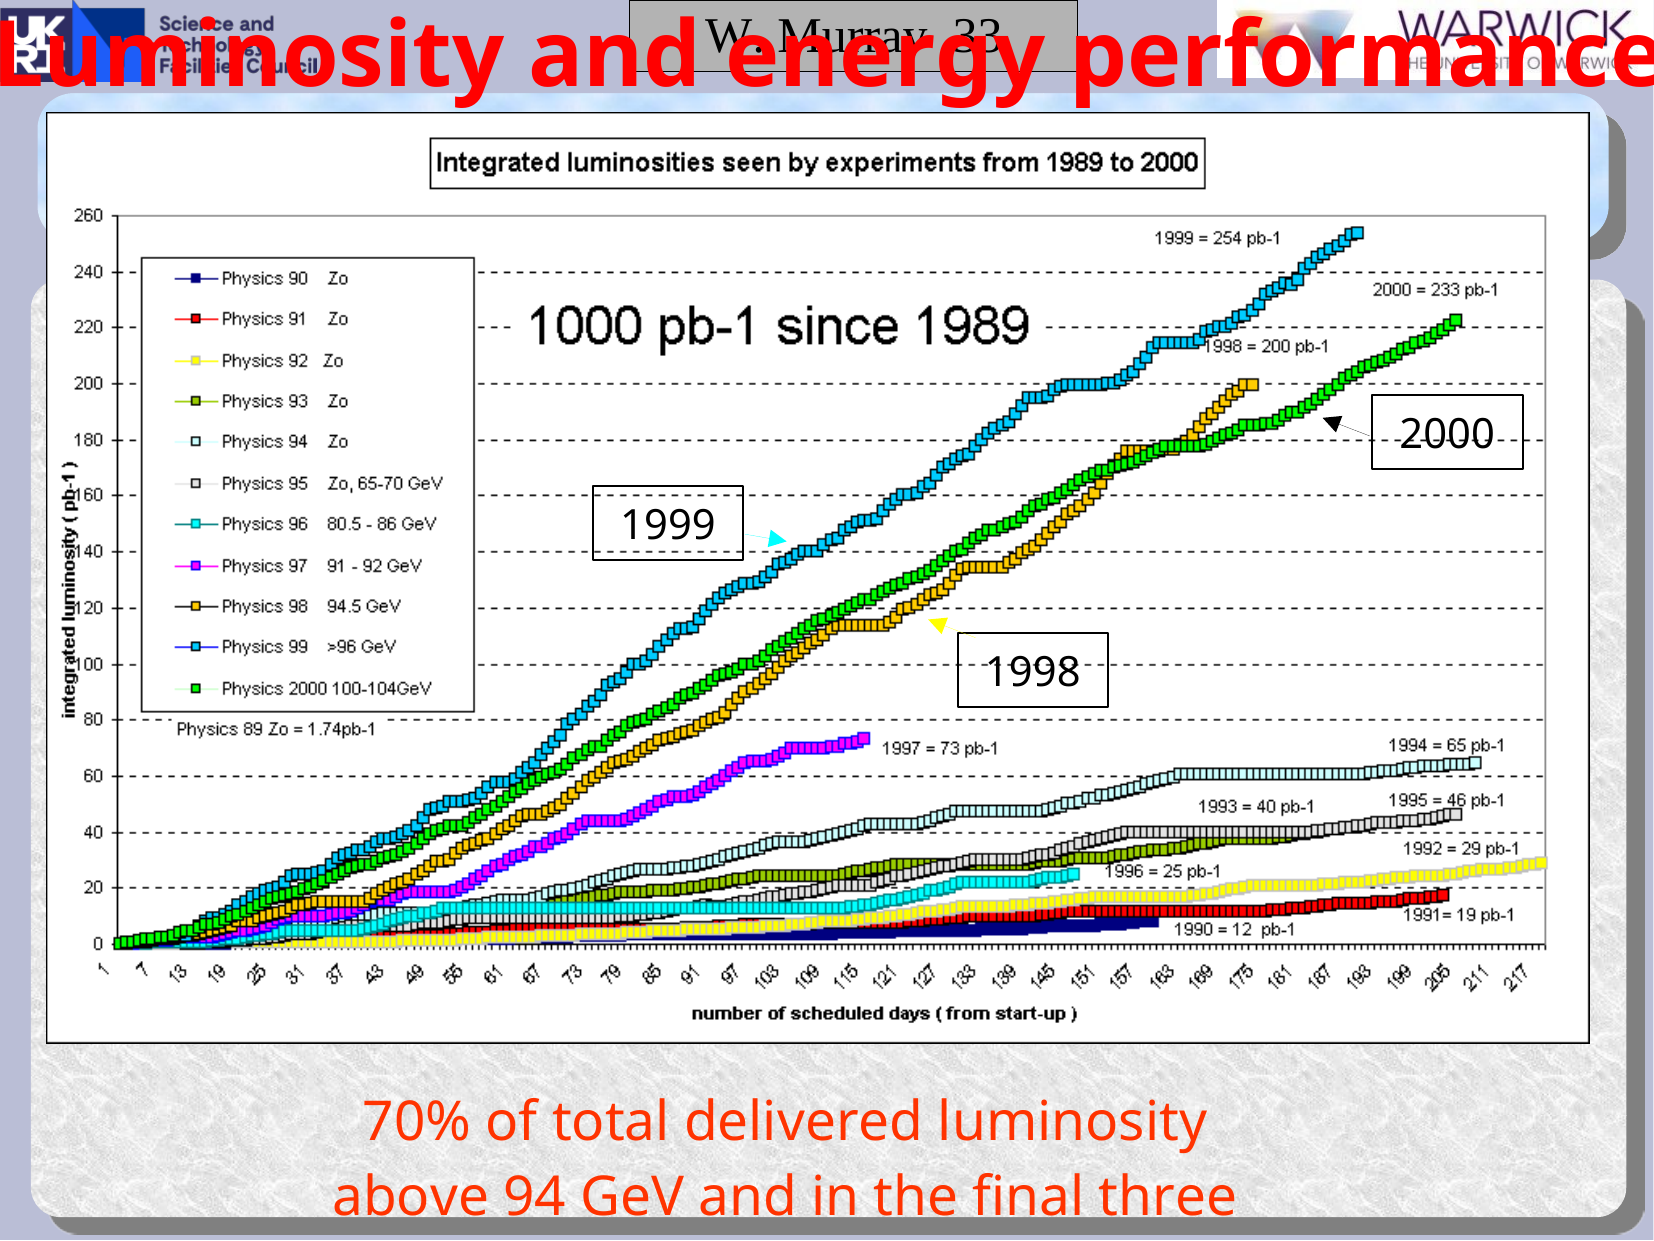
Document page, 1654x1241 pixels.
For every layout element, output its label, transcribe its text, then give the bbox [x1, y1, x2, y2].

text_box [1372, 395, 1379, 470]
text_box Luminosity and energy performance [0, 0, 1654, 119]
text_box 70% of total delivered luminosity above 94 GeV and in the final three years [280, 1074, 1291, 1241]
text_box [957, 633, 964, 708]
text_box 1999 [600, 482, 737, 564]
picture [30, 119, 1627, 1218]
text_box 2000 [1379, 392, 1516, 473]
text_box [593, 486, 600, 561]
text_box [737, 486, 744, 561]
text_box 1998 [964, 630, 1102, 711]
text_box [1516, 395, 1523, 470]
text_box [1102, 633, 1109, 708]
